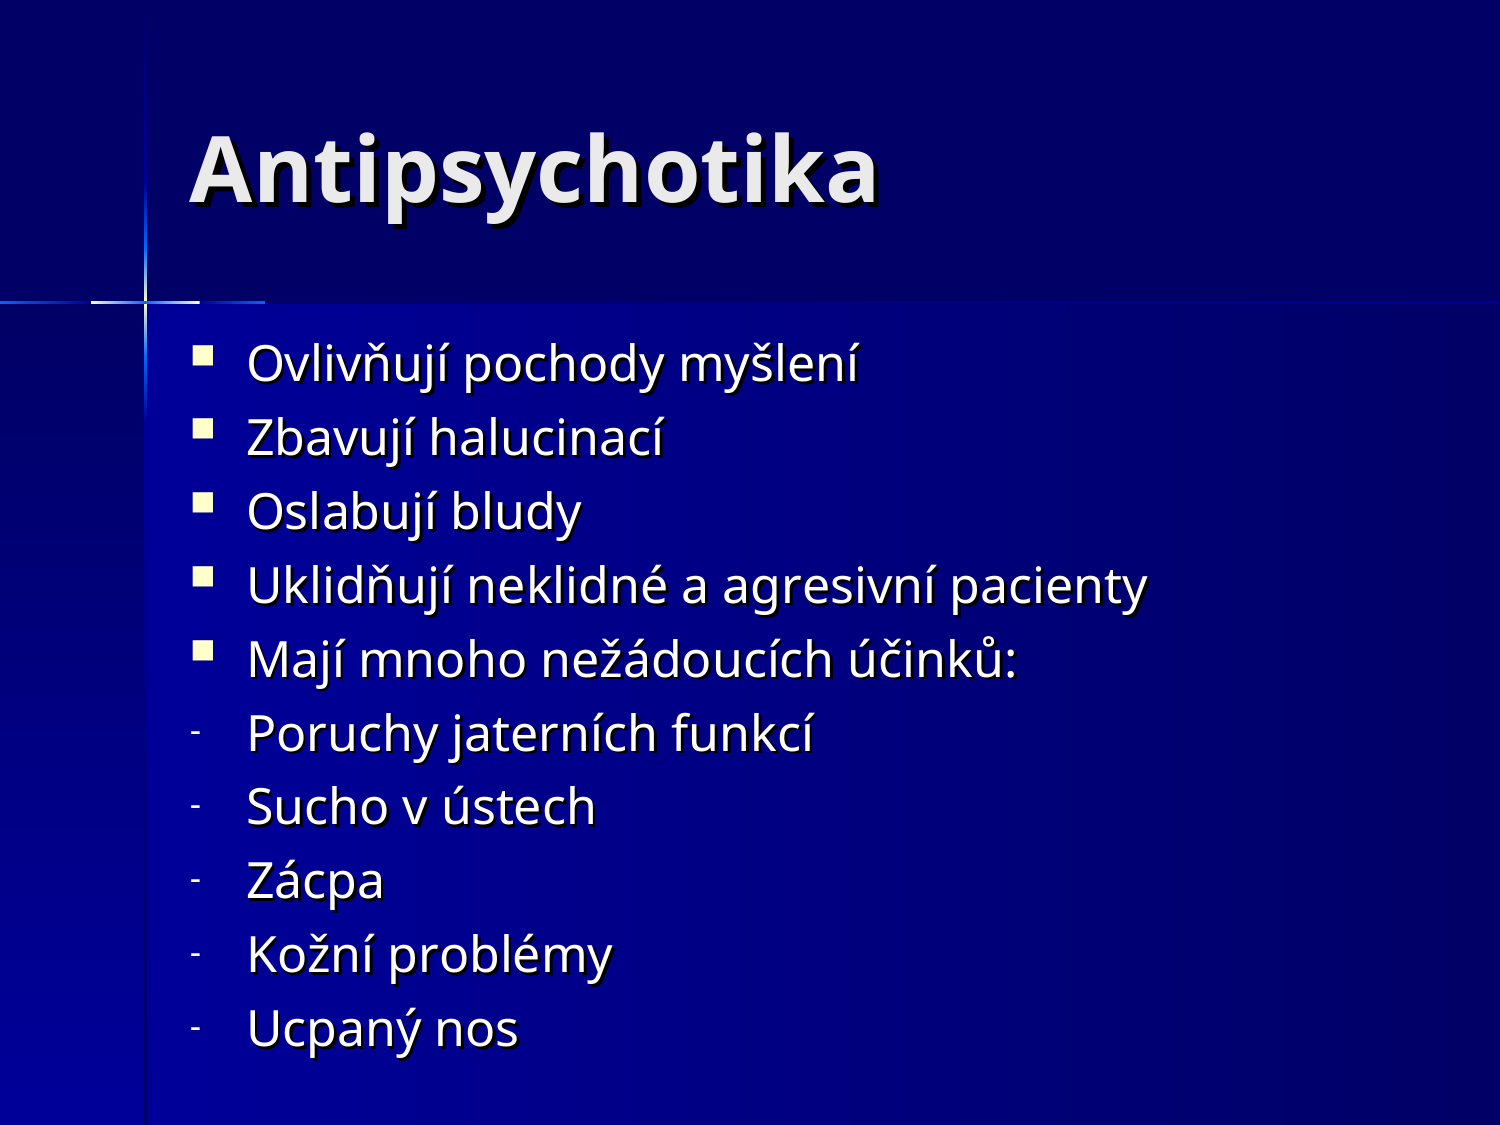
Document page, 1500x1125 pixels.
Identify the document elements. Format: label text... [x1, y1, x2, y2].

title Antipsychotika [174, 49, 1413, 285]
list Ovlivňují pochody myšlení Zbavují halucinací Oslabují bludy Uklidňují neklidné a agresivní pacienty Mají mnoho nežádoucích účinků: Poruchy jaterních funkcí Sucho v ústech Zácpa Kožní problémy Ucpaný nos [174, 324, 1413, 1068]
